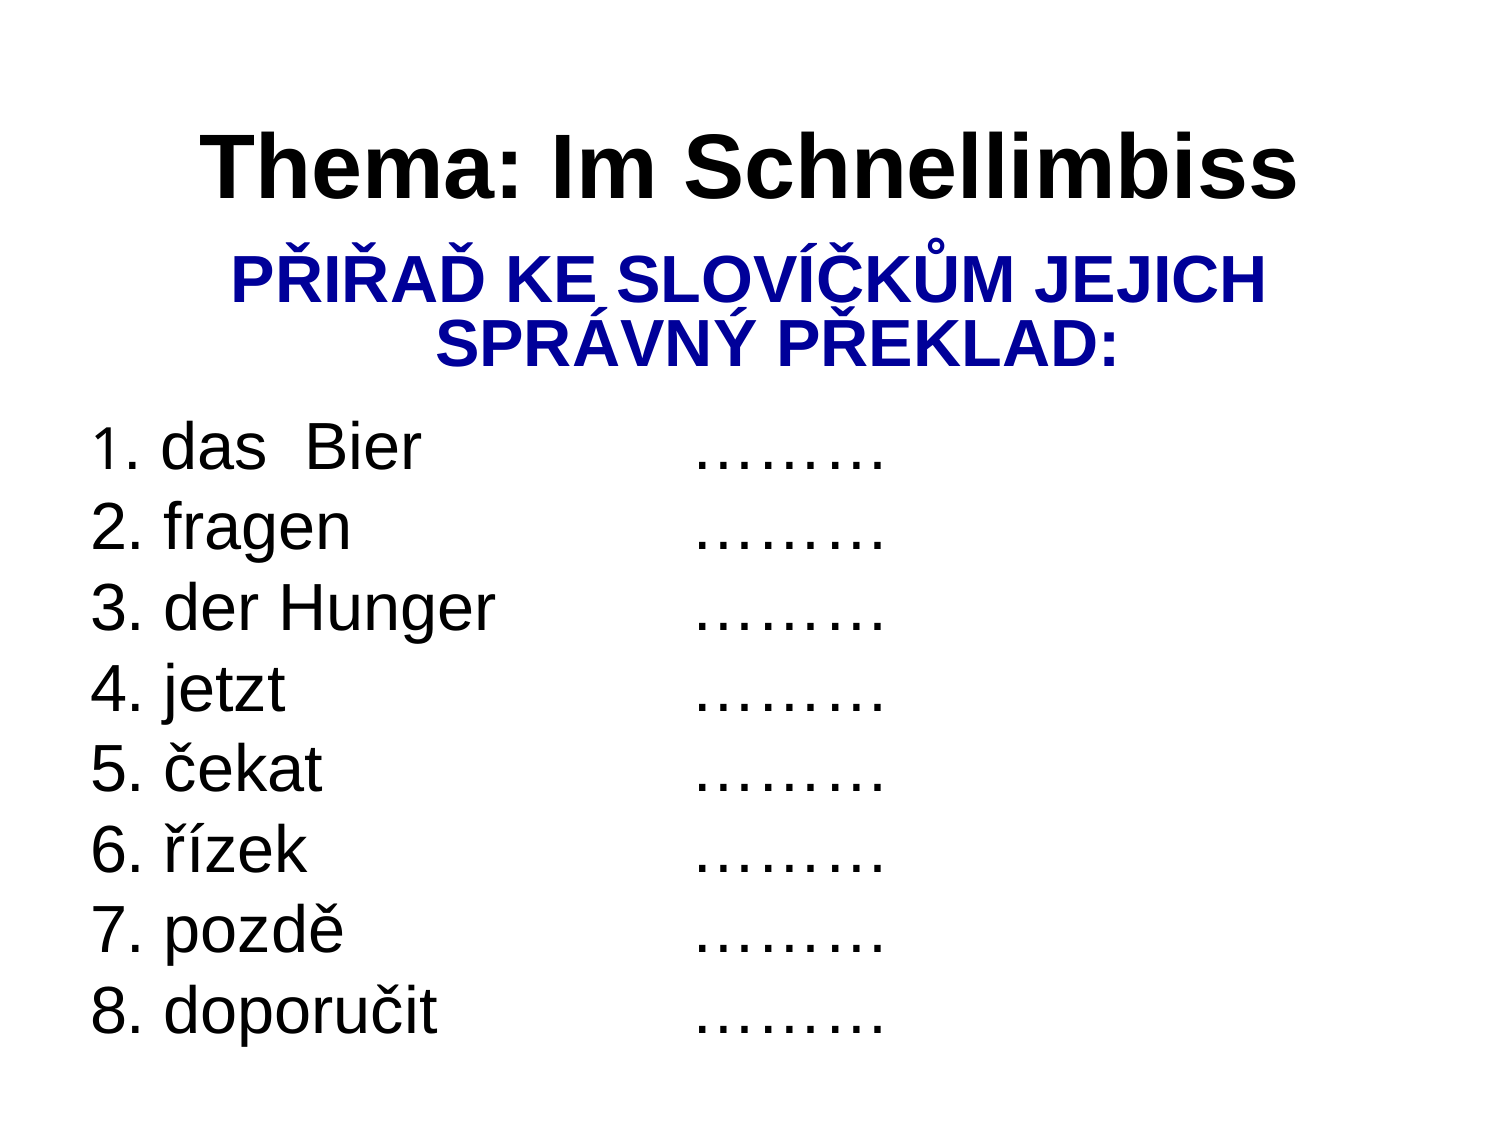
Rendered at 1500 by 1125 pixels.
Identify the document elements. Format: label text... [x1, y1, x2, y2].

list PŘIŘAĎ KE SLOVÍČKŮM JEJICH SPRÁVNÝ PŘEKLAD: 1. das Bier ……… 2. fragen ……… 3. der Hunger ……… 4. jetzt ……… 5. čekat ……… 6. řízek ……… 7. pozdě ……… 8. doporučit ……… [75, 243, 1426, 1071]
title Thema: Im Schnellimbiss [75, 47, 1426, 243]
